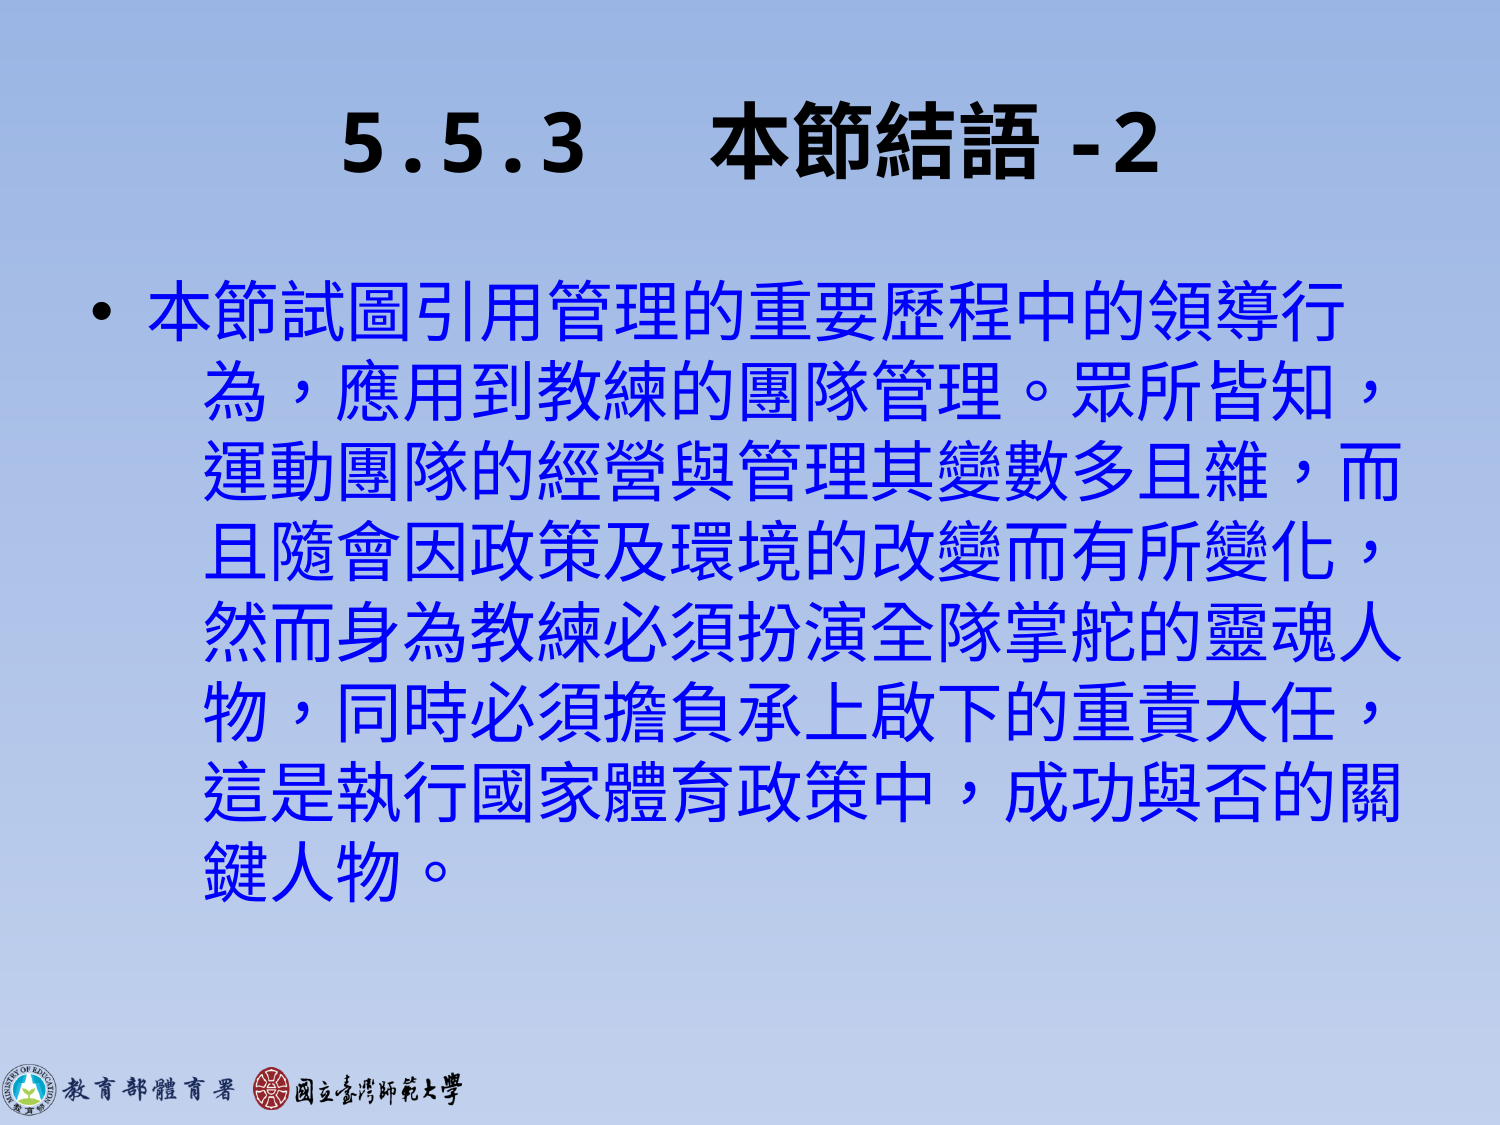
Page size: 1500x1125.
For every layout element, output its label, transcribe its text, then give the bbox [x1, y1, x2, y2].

title 5.5.3 本節結語-2 [75, 45, 1426, 233]
list 本節試圖引用管理的重要歷程中的領導行為，應用到教練的團隊管理。眾所皆知，運動團隊的經營與管理其變數多且雜，而且隨會因政策及環境的改變而有所變化，然而身為教練必須扮演全隊掌舵的靈魂人物，同時必須擔負承上啟下的重責大任，這是執行國家體育政策中，成功與否的關鍵人物。 [75, 262, 1426, 1005]
